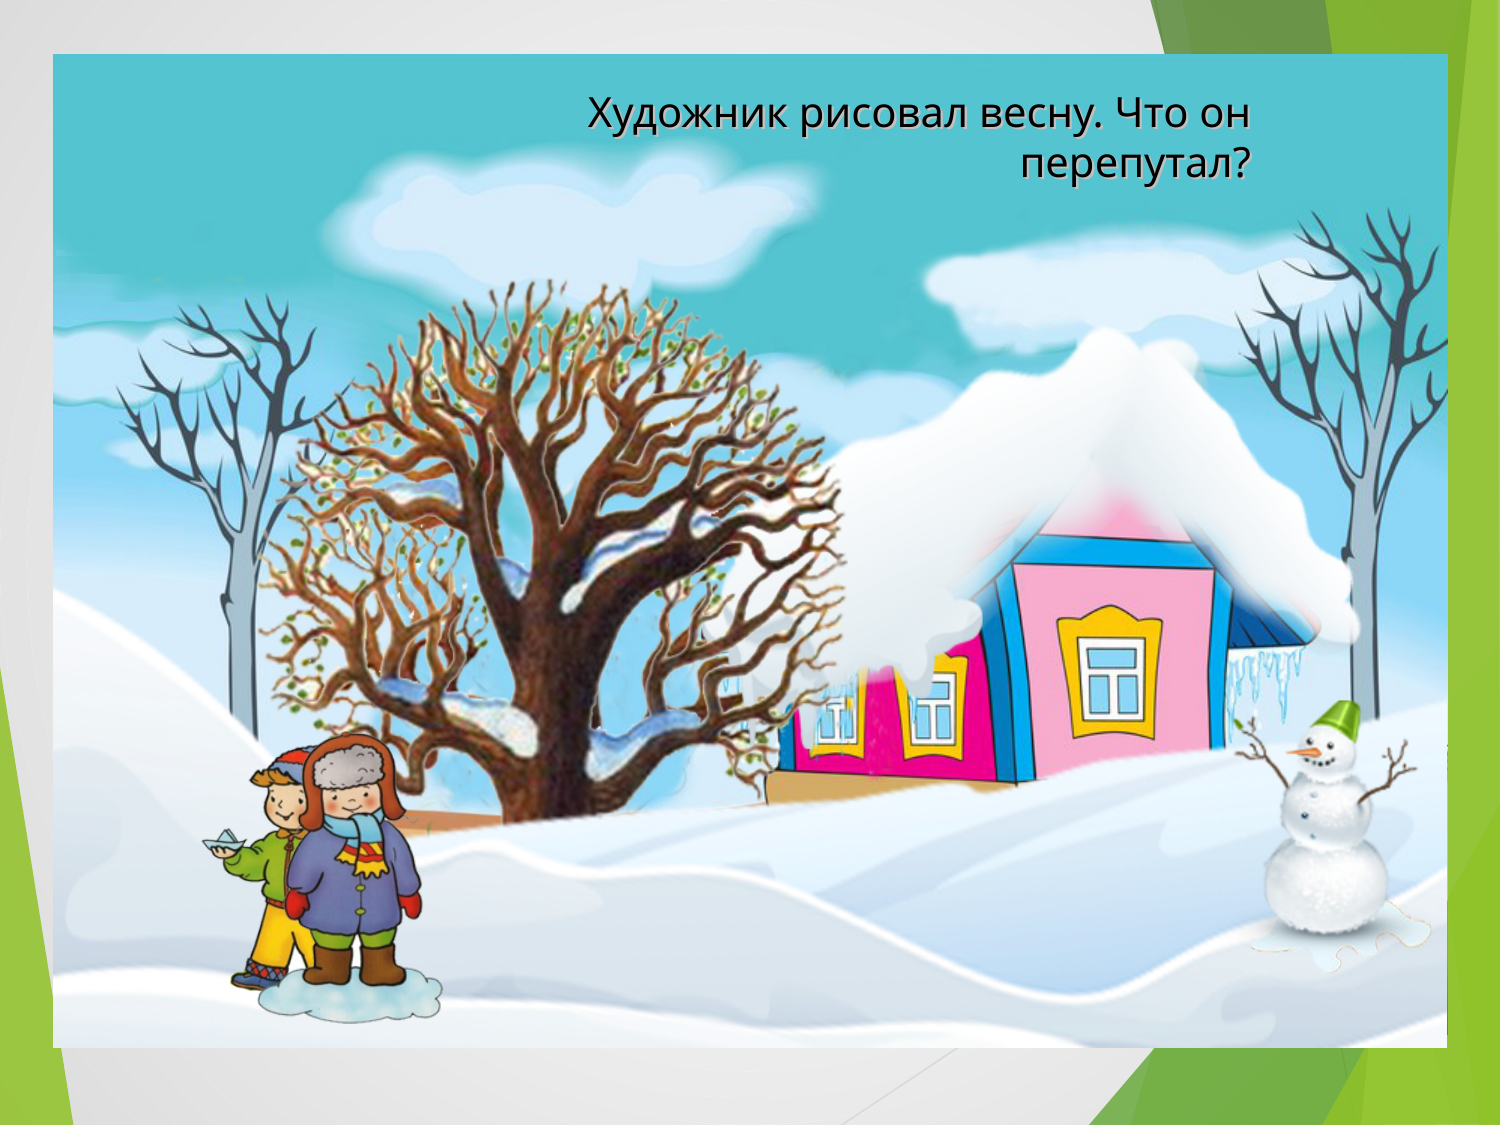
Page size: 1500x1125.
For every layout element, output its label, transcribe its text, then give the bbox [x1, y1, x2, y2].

text_box Художник рисовал весну. Что он перепутал? [572, 78, 1436, 144]
text_box [232, 243, 866, 562]
picture [53, 54, 1448, 1048]
